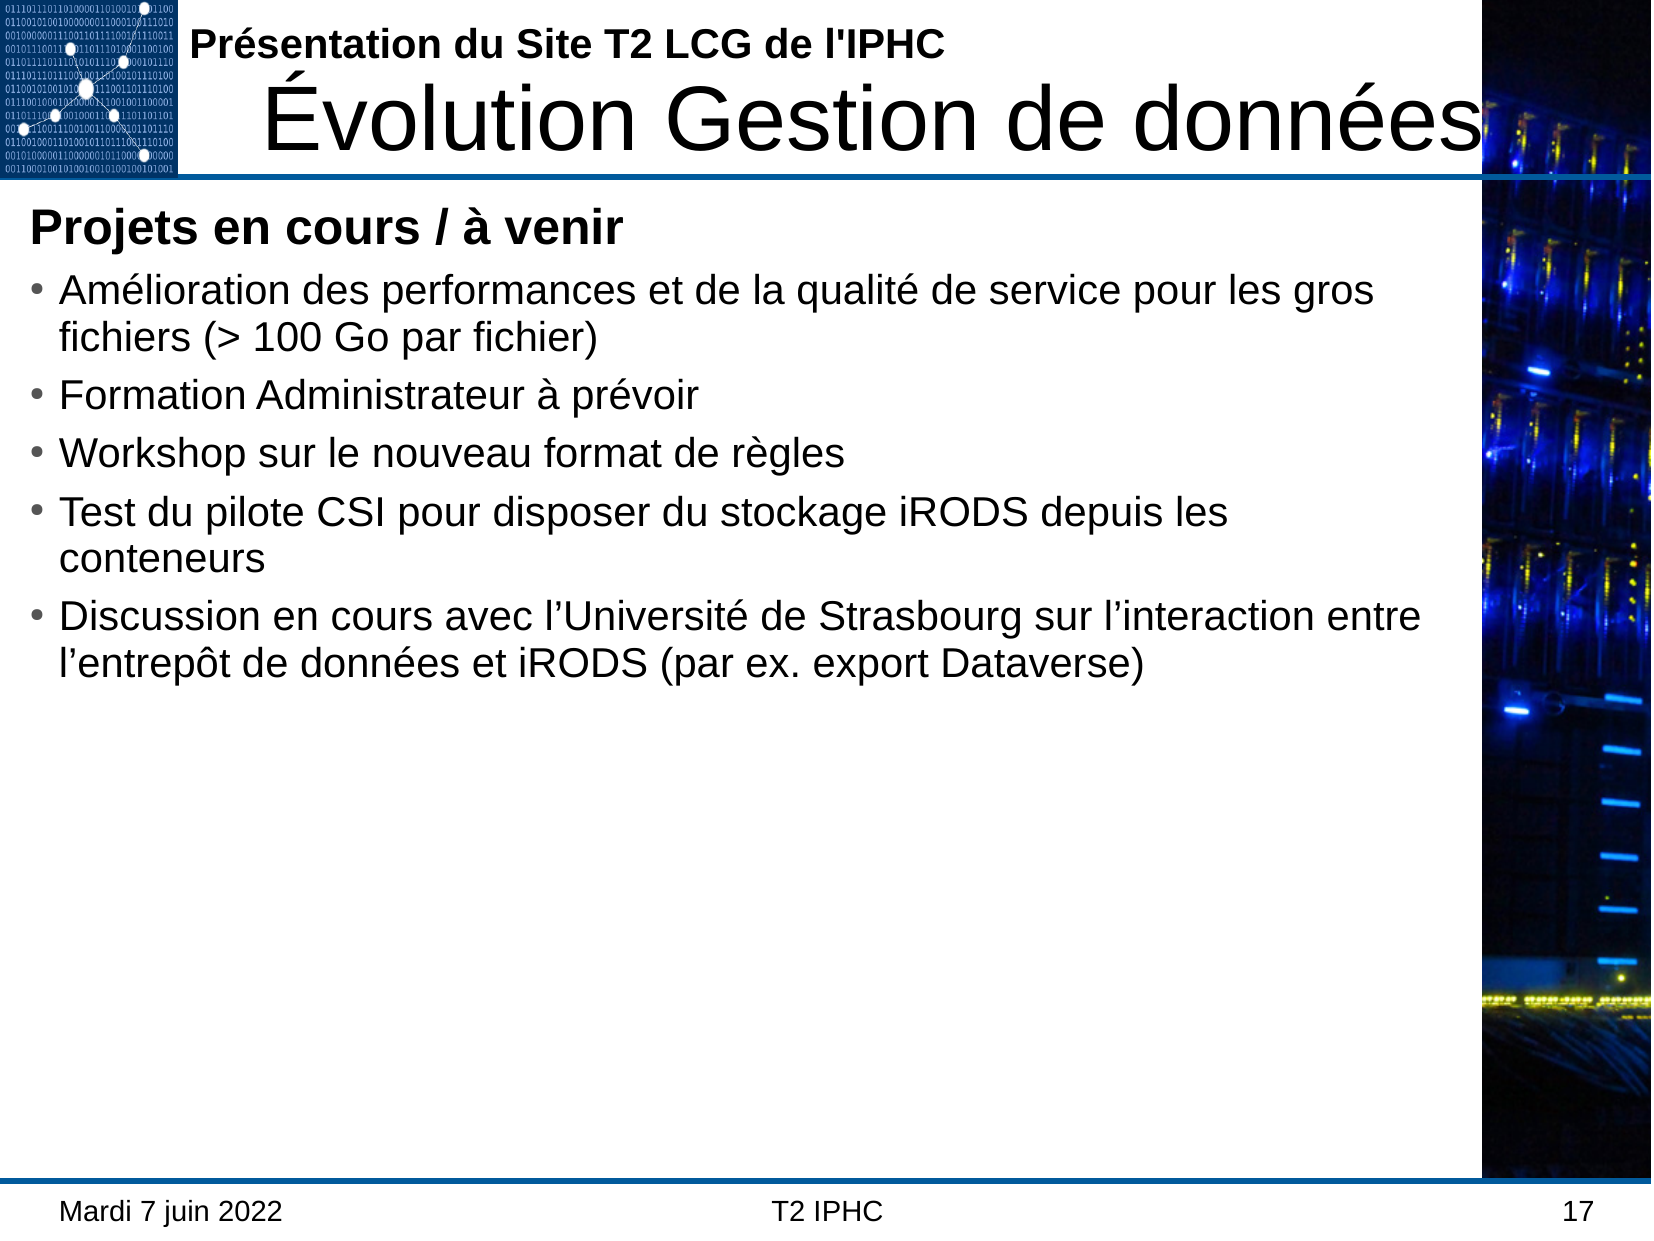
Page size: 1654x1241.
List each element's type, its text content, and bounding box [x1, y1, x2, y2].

title Évolution Gestion de données [177, 67, 1571, 171]
picture [1482, 180, 1651, 1178]
picture [1482, 0, 1651, 174]
picture [0, 0, 178, 178]
text_box Projets en cours / à venir Amélioration des performances et de la qualité de service pour les gros fichiers (> 100 Go par fichier) Formation Administrateur à prévoir Workshop sur le nouveau format de règles Test du pilote CSI pour disposer du stockage iRODS depuis les conteneurs Discussion en cours avec l’Université de Strasbourg sur l’interaction entre l’entrepôt de données et iRODS (par ex. export Dataverse) [14, 191, 1462, 1137]
